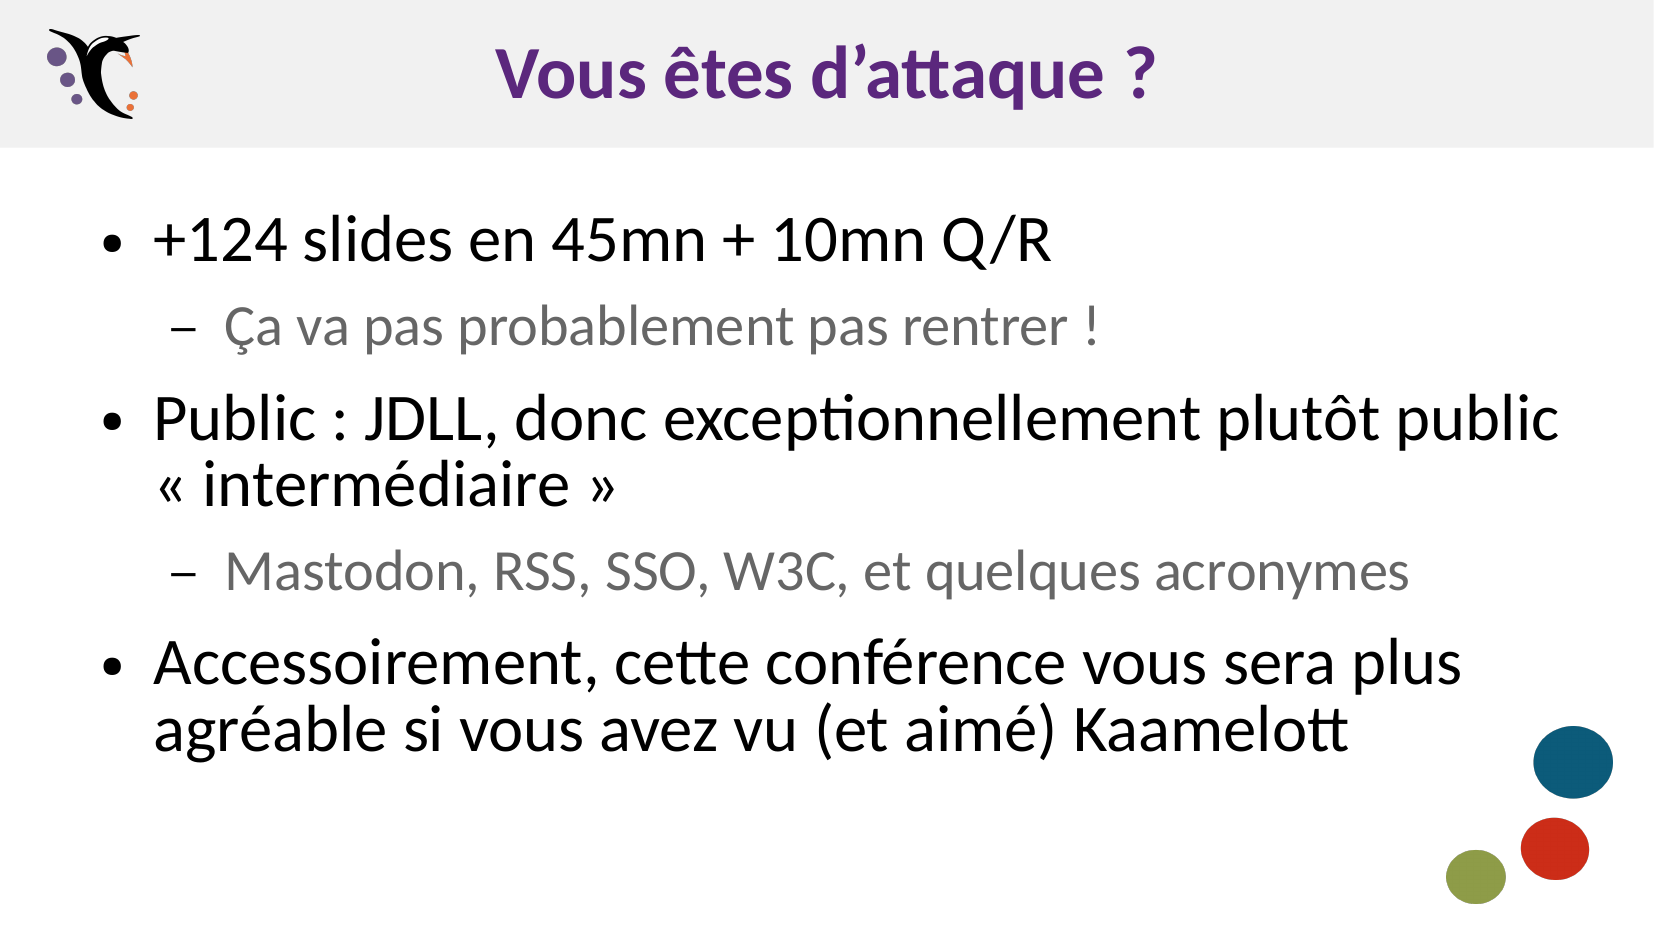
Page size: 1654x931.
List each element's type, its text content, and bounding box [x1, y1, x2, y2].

list +124 slides en 45mn + 10mn Q/R Ça va pas probablement pas rentrer ! Public : JDLL, donc exceptionnellement plutôt public « intermédiaire » Mastodon, RSS, SSO, W3C, et quelques acronymes Accessoirement, cette conférence vous sera plus agréable si vous avez vu (et aimé) Kaamelott [82, 211, 1571, 798]
title Vous êtes d’attaque ? [82, 1, 1571, 157]
picture [47, 29, 82, 119]
picture [1446, 726, 1613, 904]
